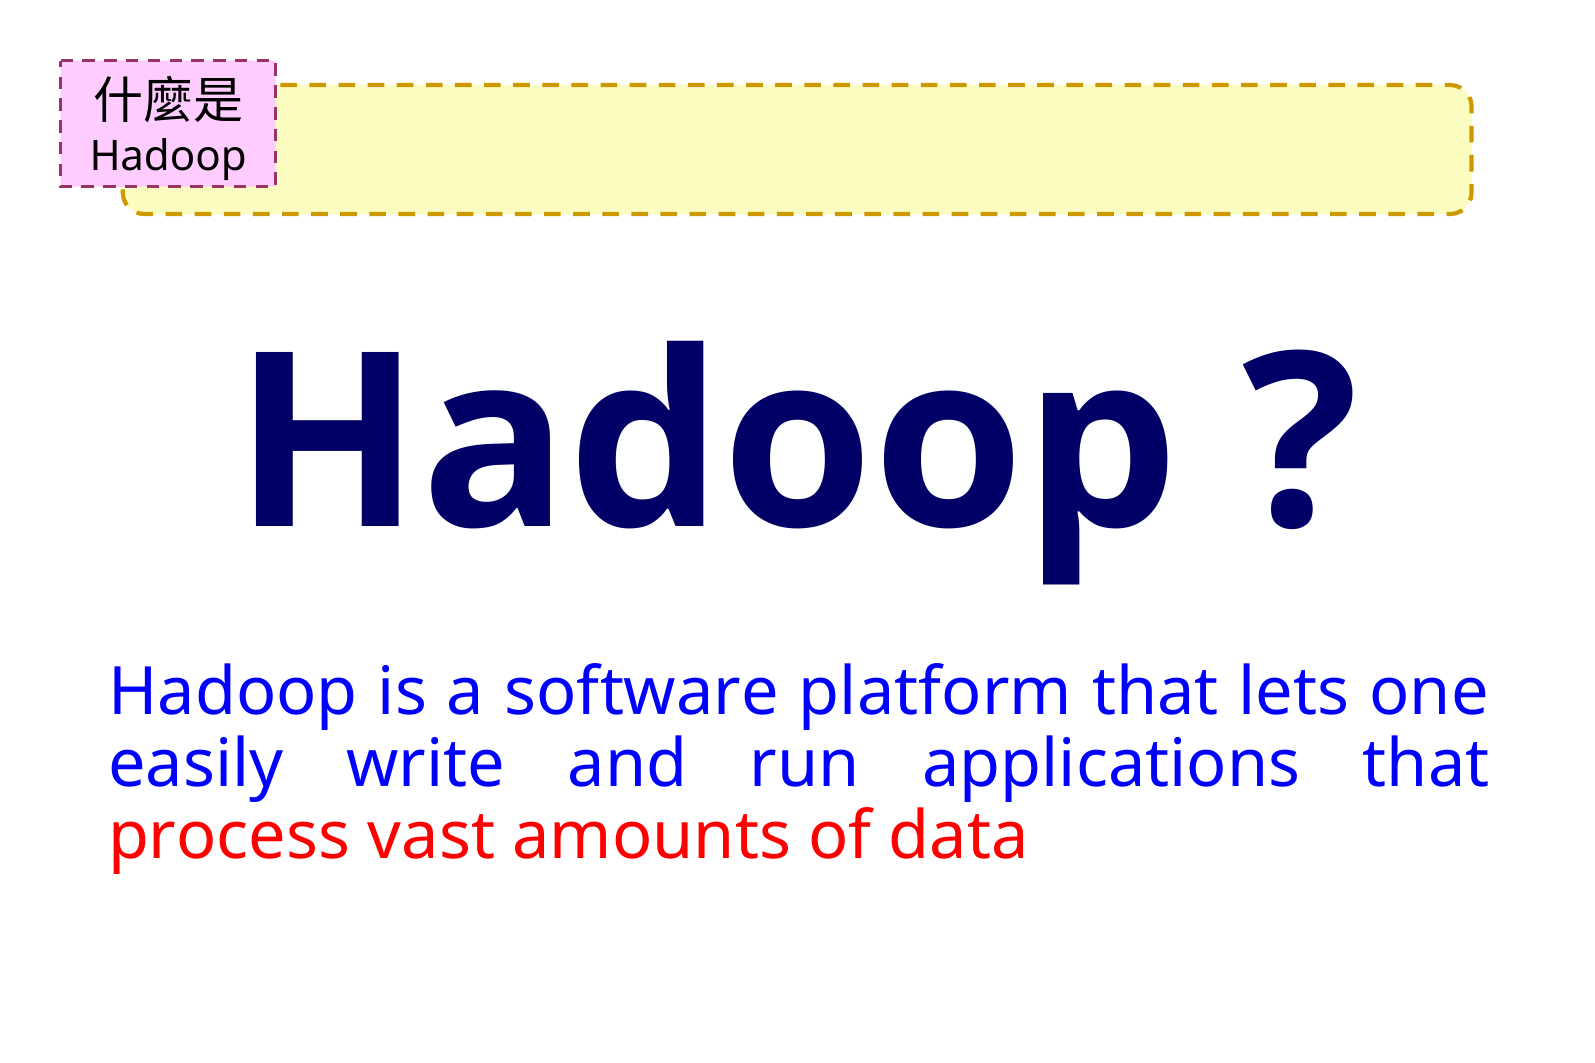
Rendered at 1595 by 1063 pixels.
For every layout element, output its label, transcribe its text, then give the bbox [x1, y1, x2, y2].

text_box Hadoop is a software platform that lets one easily write and run applications that process vast amounts of data [93, 649, 1506, 881]
text_box 什麼是 Hadoop [60, 60, 276, 187]
title Hadoop ? [169, 94, 1425, 649]
